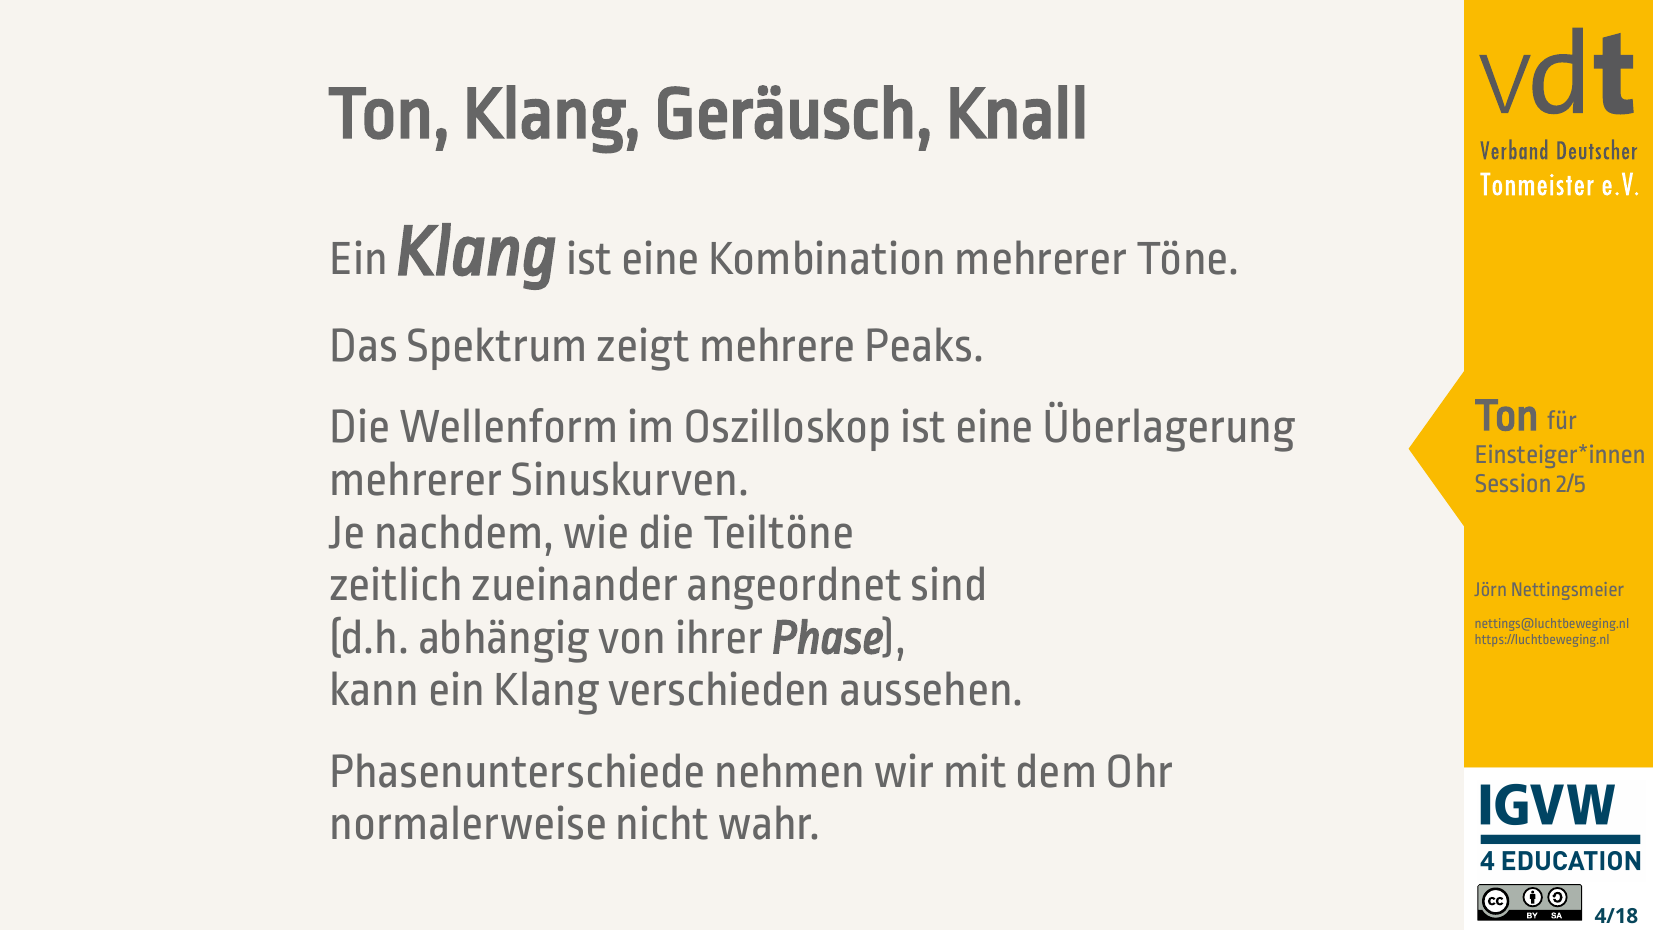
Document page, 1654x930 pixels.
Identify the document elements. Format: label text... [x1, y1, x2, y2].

list Ein Klang ist eine Kombination mehrerer Töne. Das Spektrum zeigt mehrere Peaks. Die Wellenform im Oszilloskop ist eine Überlagerung mehrerer Sinuskurven. Je nachdem, wie die Teiltöne zeitlich zueinander angeordnet sind (d.h. abhängig von ihrer Phase), kann ein Klang verschieden aussehen. Phasenunterschiede nehmen wir mit dem Ohr normalerweise nicht wahr. [259, 212, 1394, 905]
picture [1477, 780, 1646, 882]
title Ton, Klang, Geräusch, Knall [82, 37, 1335, 193]
